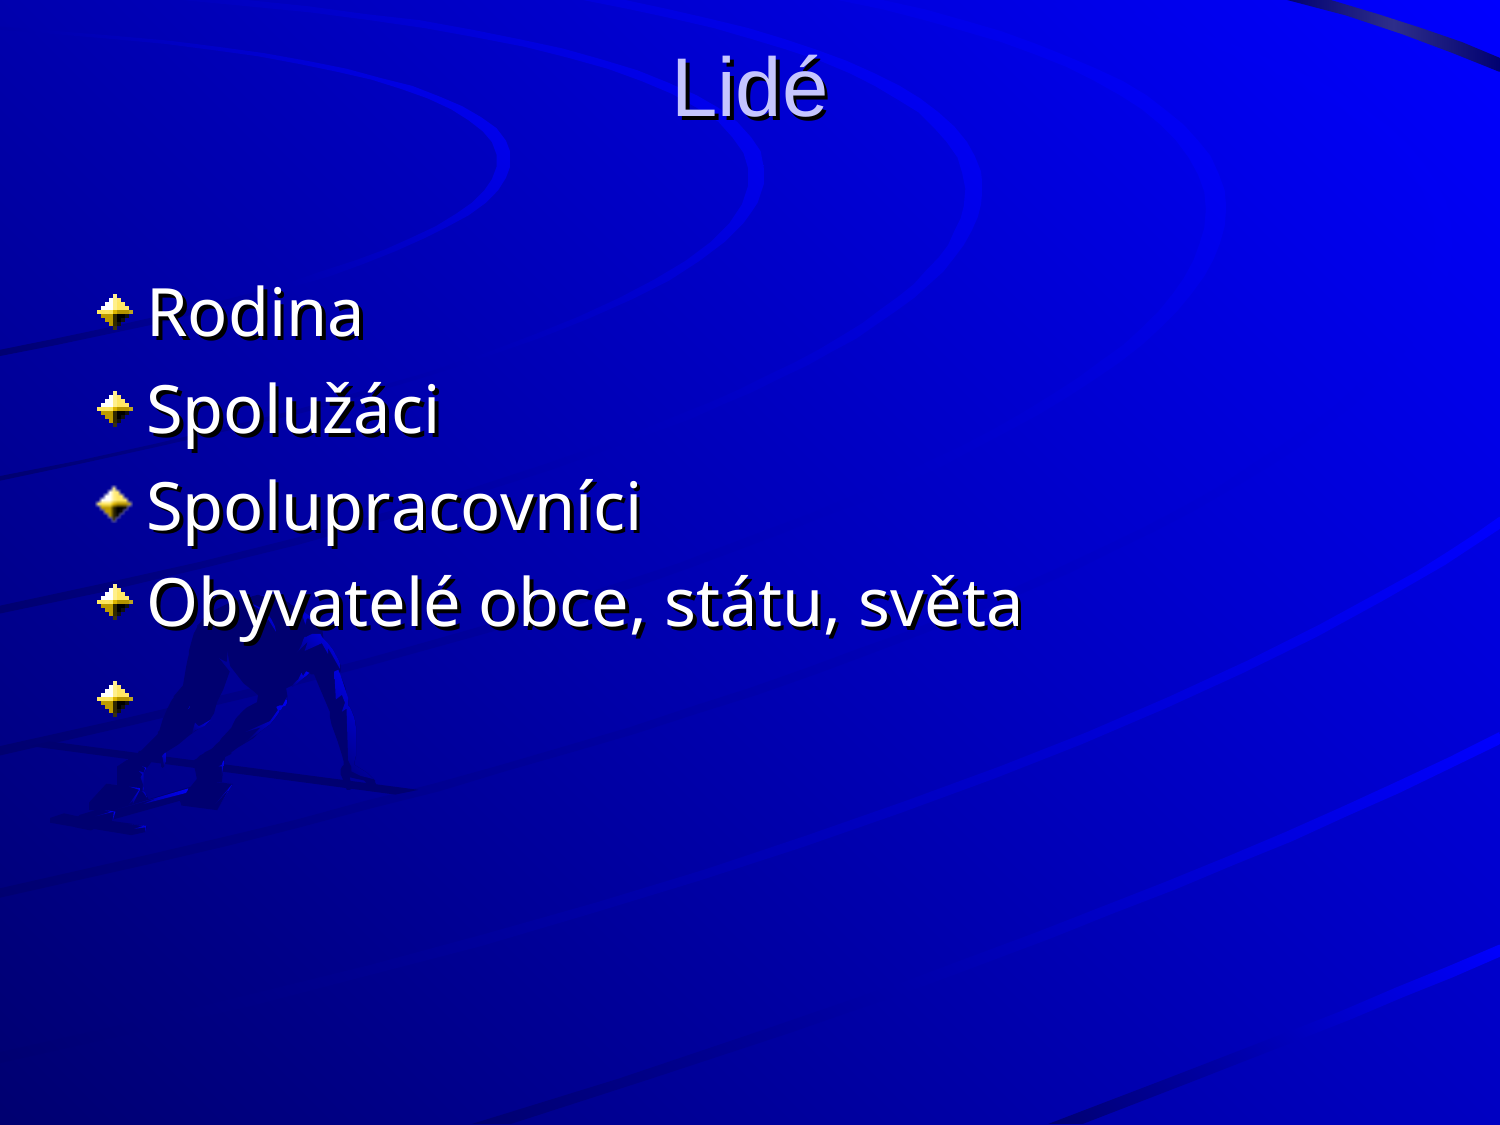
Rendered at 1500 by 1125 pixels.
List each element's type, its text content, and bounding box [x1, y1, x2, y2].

title Lidé [75, 26, 1426, 233]
list Rodina Spolužáci Spolupracovníci Obyvatelé obce, státu, světa [75, 262, 1426, 1006]
